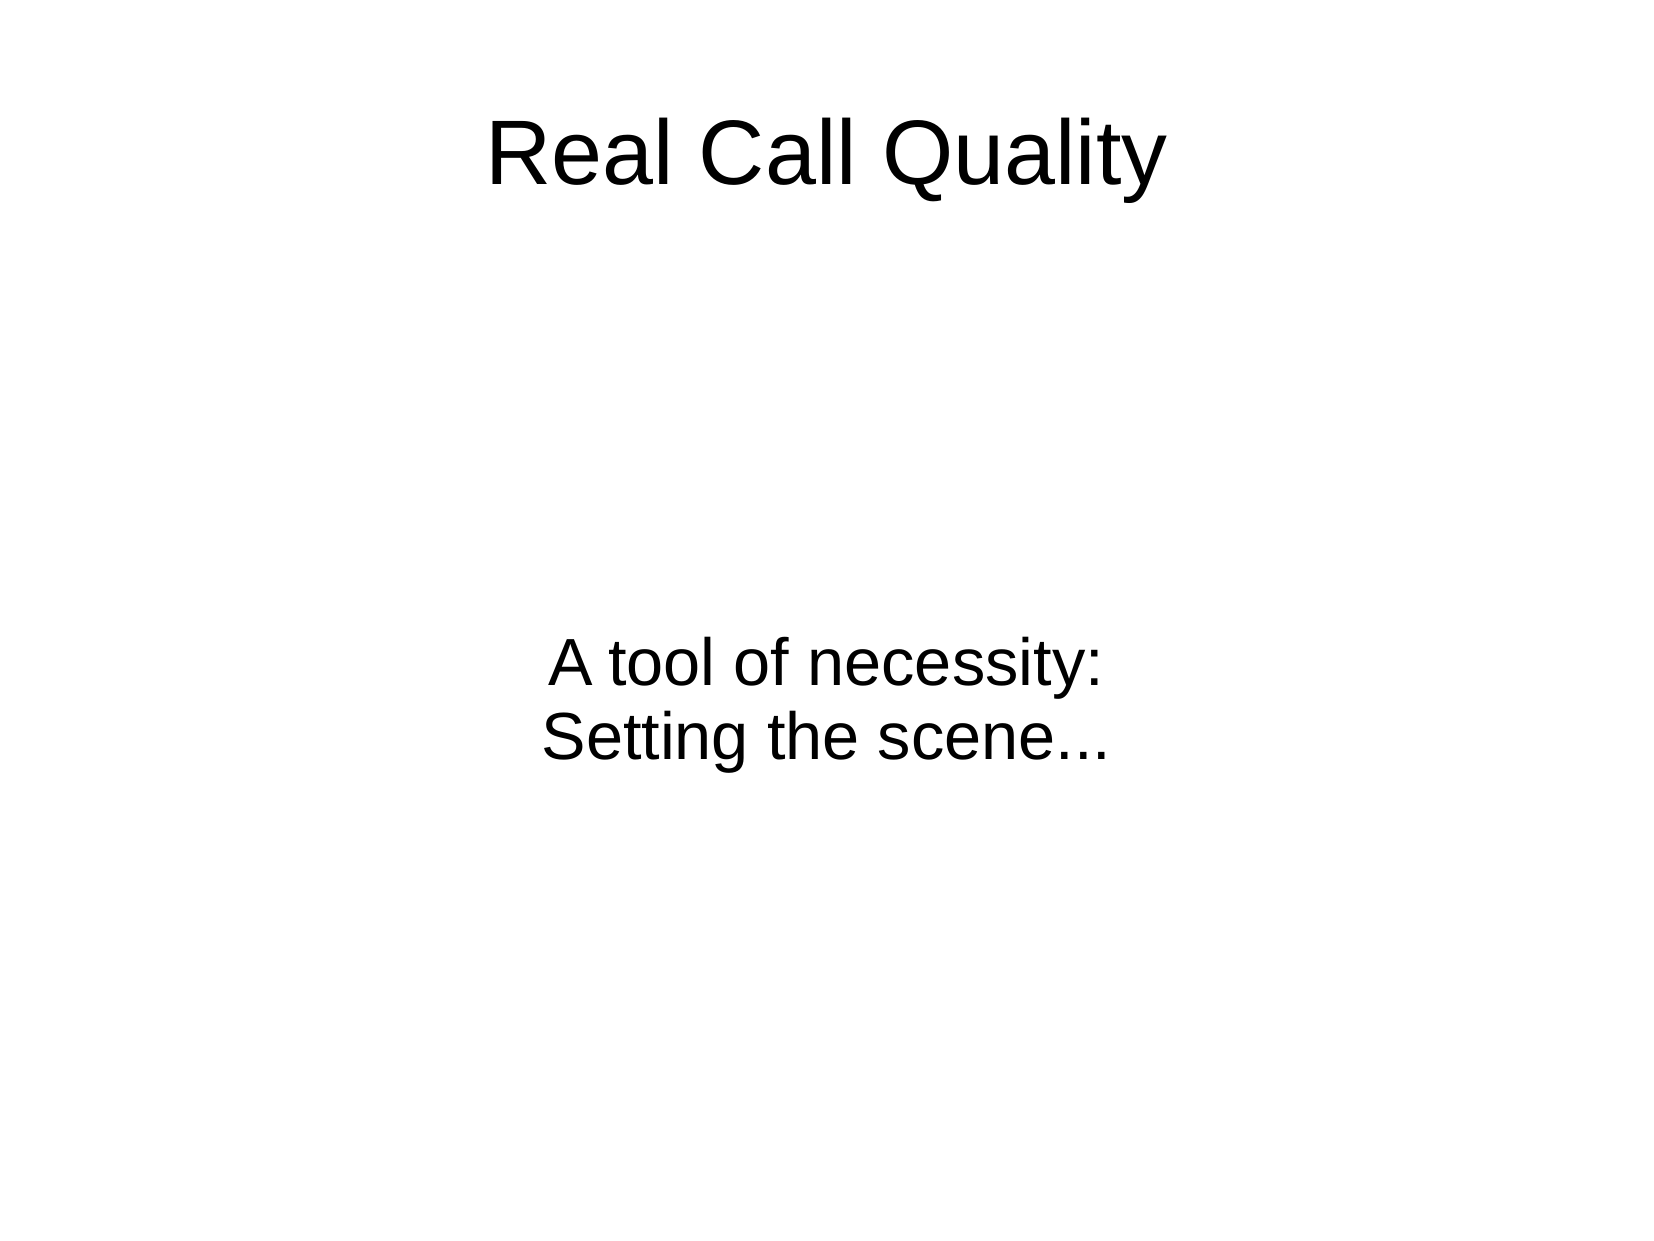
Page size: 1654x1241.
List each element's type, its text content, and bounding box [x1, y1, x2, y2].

subtitle A tool of necessity: Setting the scene... [82, 297, 1571, 1102]
title Real Call Quality [82, 49, 1571, 257]
